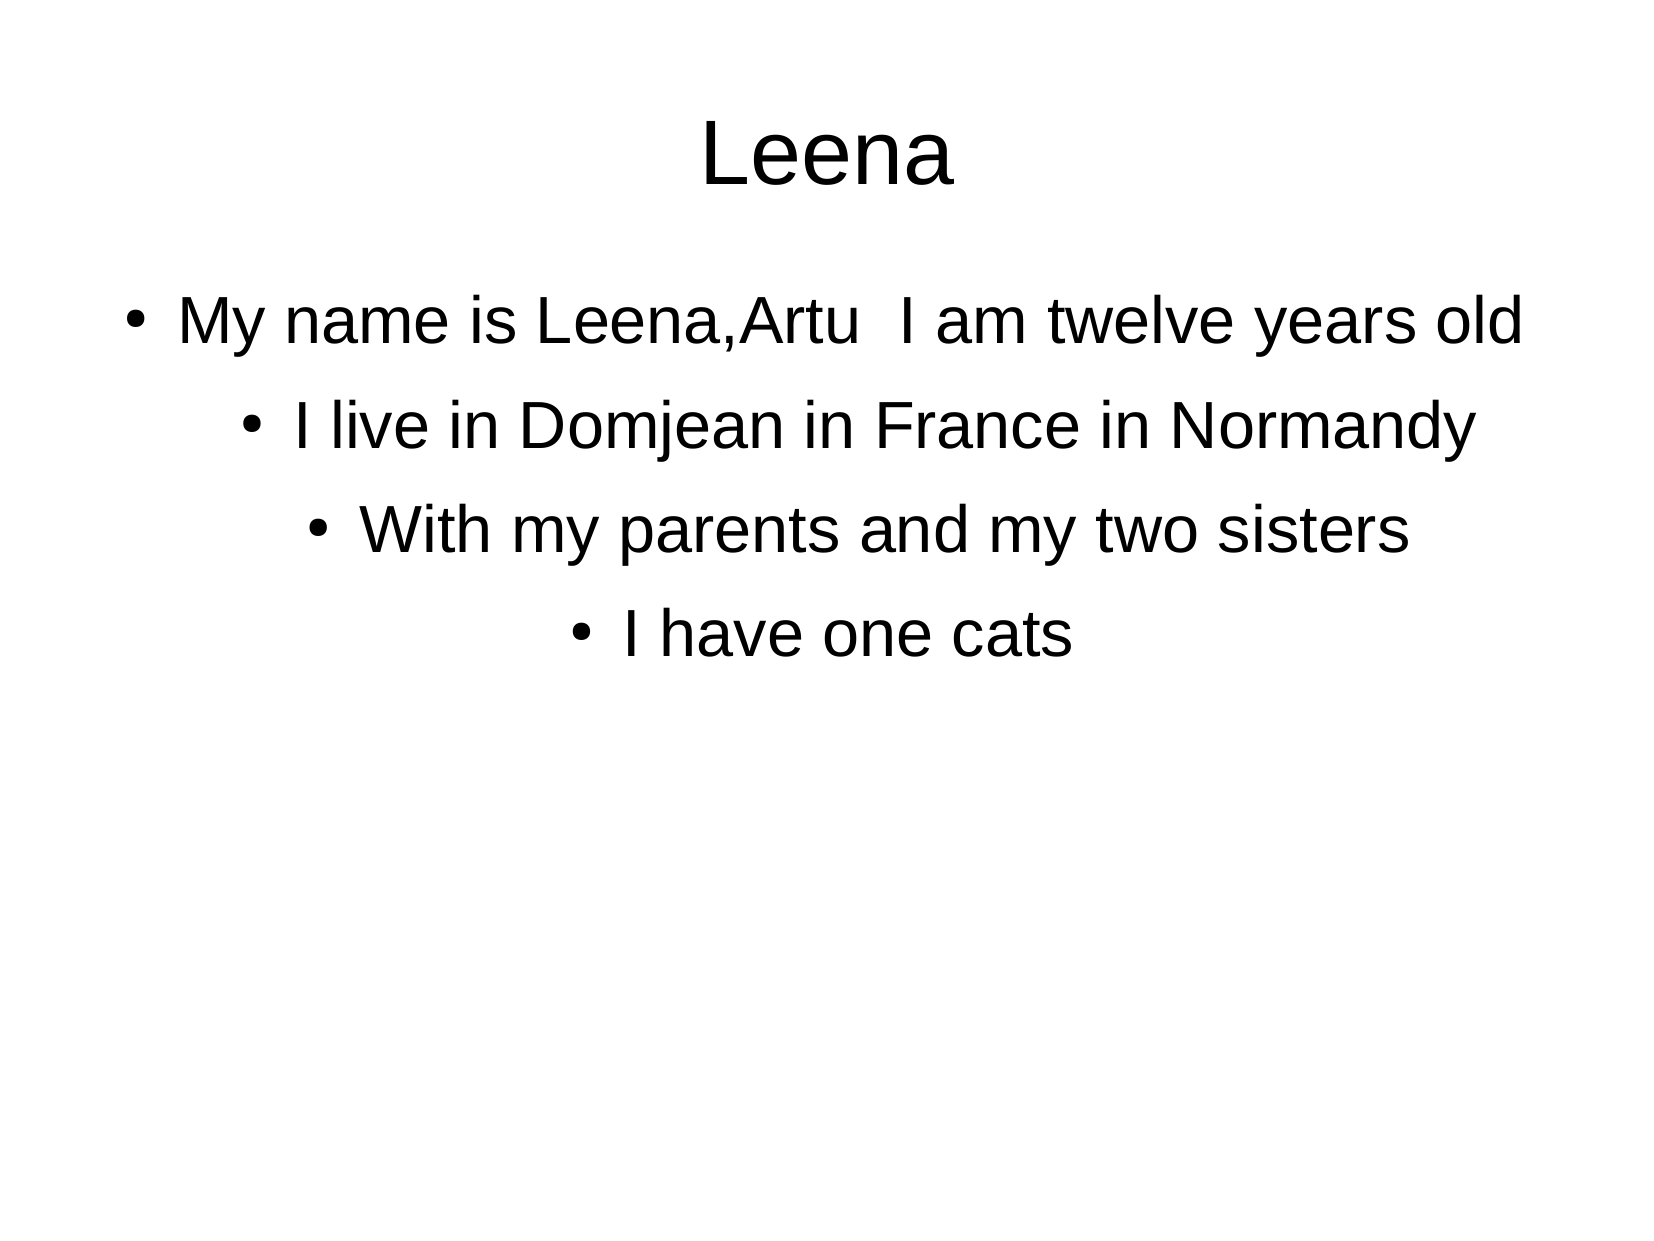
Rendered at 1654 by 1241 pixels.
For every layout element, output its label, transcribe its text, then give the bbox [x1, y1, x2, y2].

title Leena [82, 49, 1571, 257]
list My name is Leena,Artu I am twelve years old I live in Domjean in France in Normandy With my parents and my two sisters I have one cats [106, 283, 1595, 1003]
